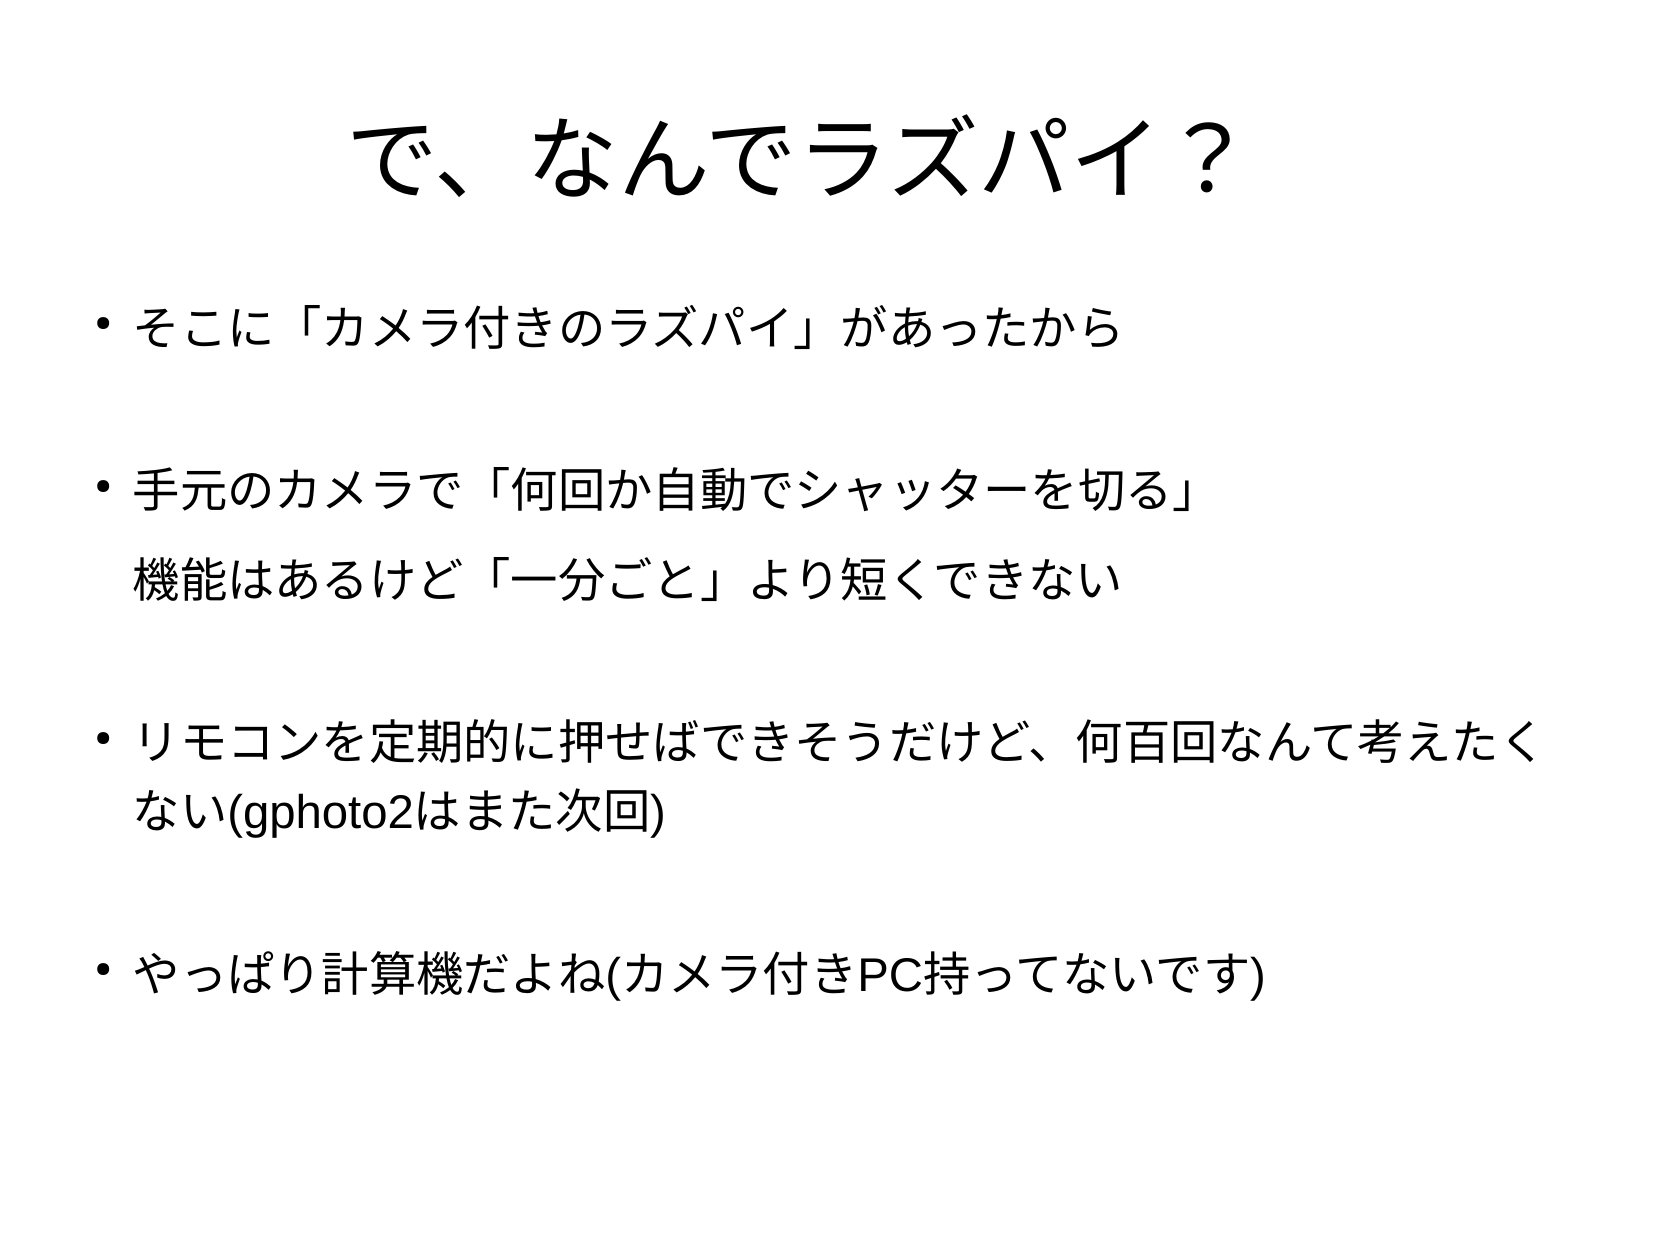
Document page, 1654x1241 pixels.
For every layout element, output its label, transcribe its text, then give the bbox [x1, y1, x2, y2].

list そこに「カメラ付きのラズパイ」があったから 手元のカメラで「何回か自動でシャッターを切る」 機能はあるけど「一分ごと」より短くできない リモコンを定期的に押せばできそうだけど、何百回なんて考えたくない(gphoto2はまた次回) やっぱり計算機だよね(カメラ付きPC持ってないです) [82, 290, 1571, 1010]
title で、なんでラズパイ？ [82, 49, 1571, 257]
